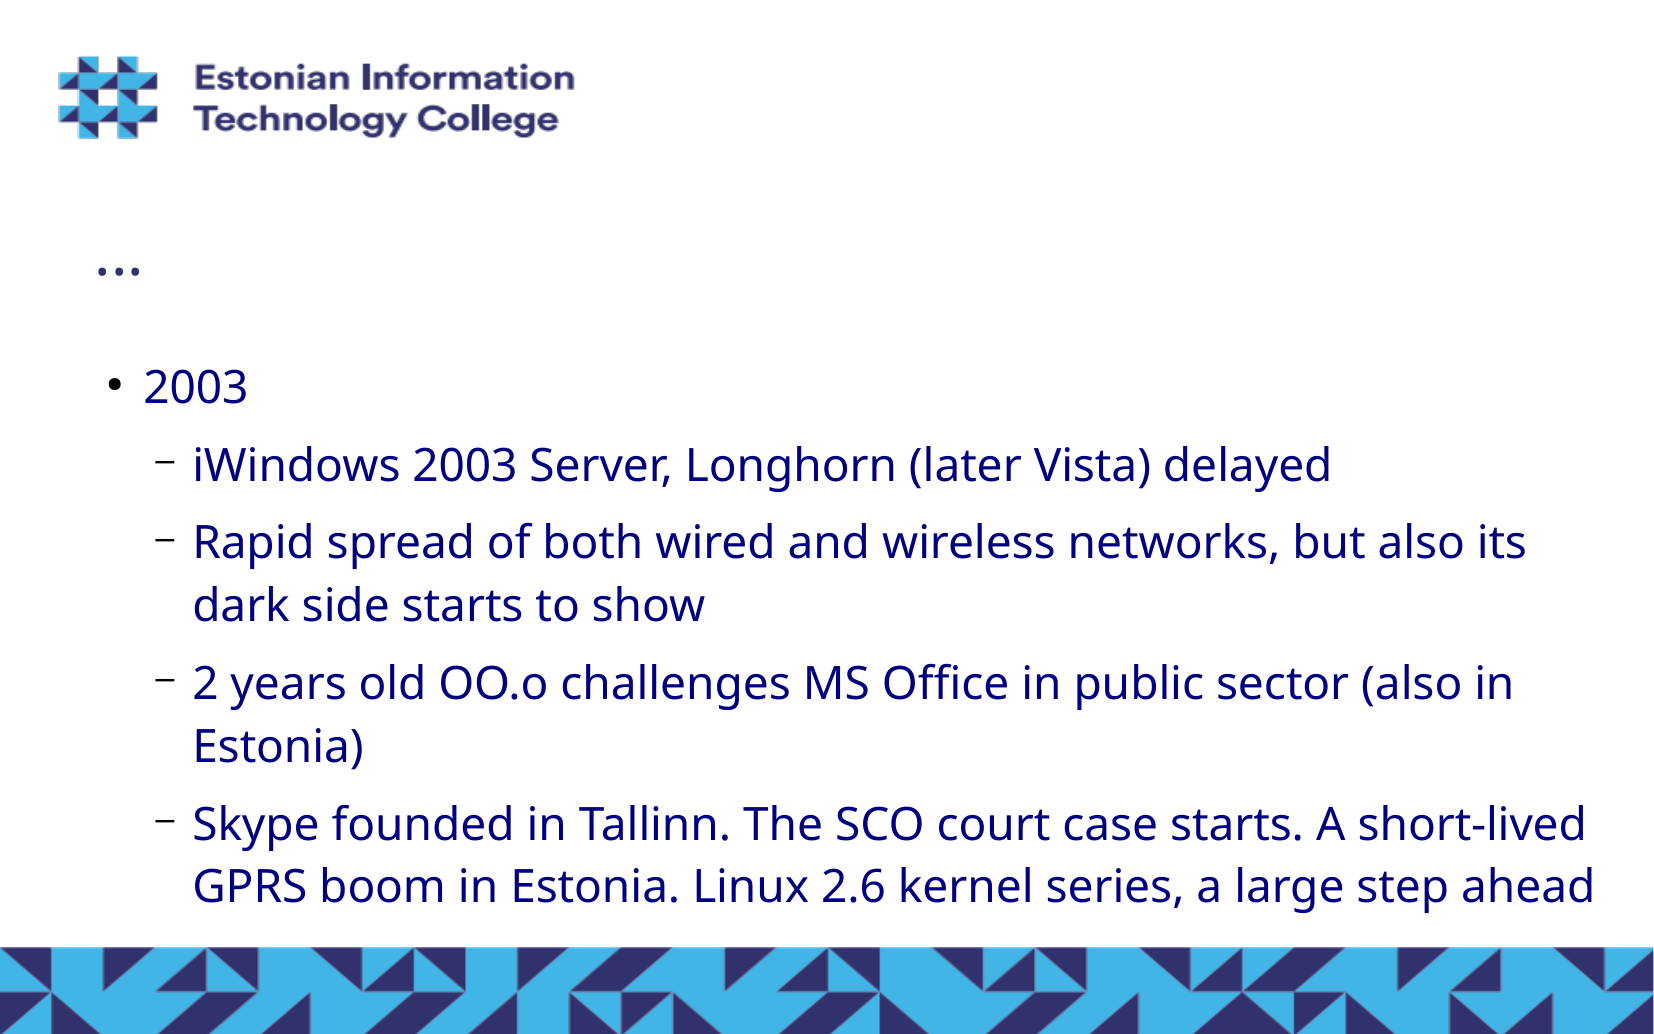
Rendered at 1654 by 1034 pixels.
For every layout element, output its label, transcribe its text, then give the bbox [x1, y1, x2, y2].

list 2003 iWindows 2003 Server, Longhorn (later Vista) delayed Rapid spread of both wired and wireless networks, but also its dark side starts to show 2 years old OO.o challenges MS Office in public sector (also in Estonia) Skype founded in Tallinn. The SCO court case starts. A short-lived GPRS boom in Estonia. Linux 2.6 kernel series, a large step ahead [94, 354, 1607, 922]
title ... [94, 165, 1231, 338]
